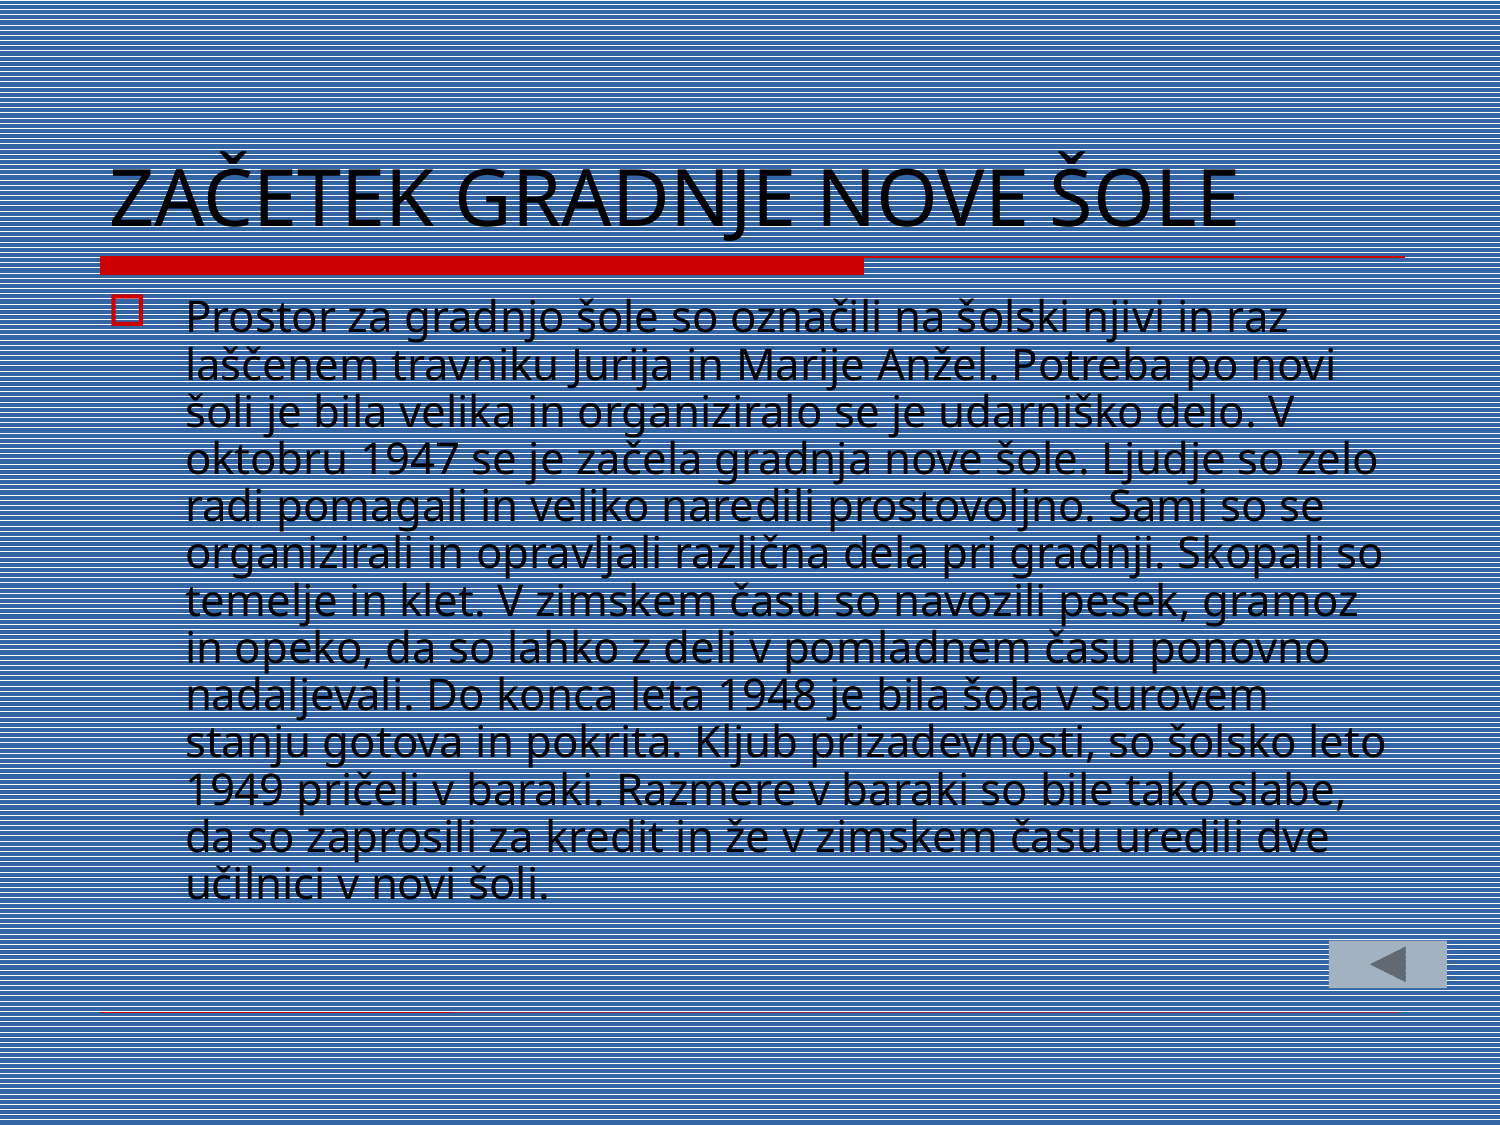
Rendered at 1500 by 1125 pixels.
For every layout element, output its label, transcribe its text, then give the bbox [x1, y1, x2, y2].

list Prostor za gradnjo šole so označili na šolski njivi in raz­laščenem travniku Jurija in Marije Anžel. Potreba po novi šoli je bila velika in organiziralo se je udarniško delo. V oktobru 1947 se je začela gradnja nove šole. Ljudje so zelo radi pomagali in veliko nare­dili prostovoljno. Sami so se organizirali in opravljali različna dela pri gradnji. Skopali so temelje in klet. V zimskem času so navozili pesek, gramoz in opeko, da so lahko z deli v pomladnem času ponovno nadaljevali. Do konca leta 1948 je bila šola v surovem stanju gotova in pokrita. Kljub prizadevnosti, so šolsko leto 1949 pričeli v baraki. Razmere v baraki so bile tako slabe, da so zaprosili za kredit in že v zimskem času uredili dve učilnici v novi šoli. [92, 287, 1406, 988]
text_box [1328, 940, 1447, 989]
title ZAČETEK GRADNJE NOVE ŠOLE [94, 50, 1407, 250]
